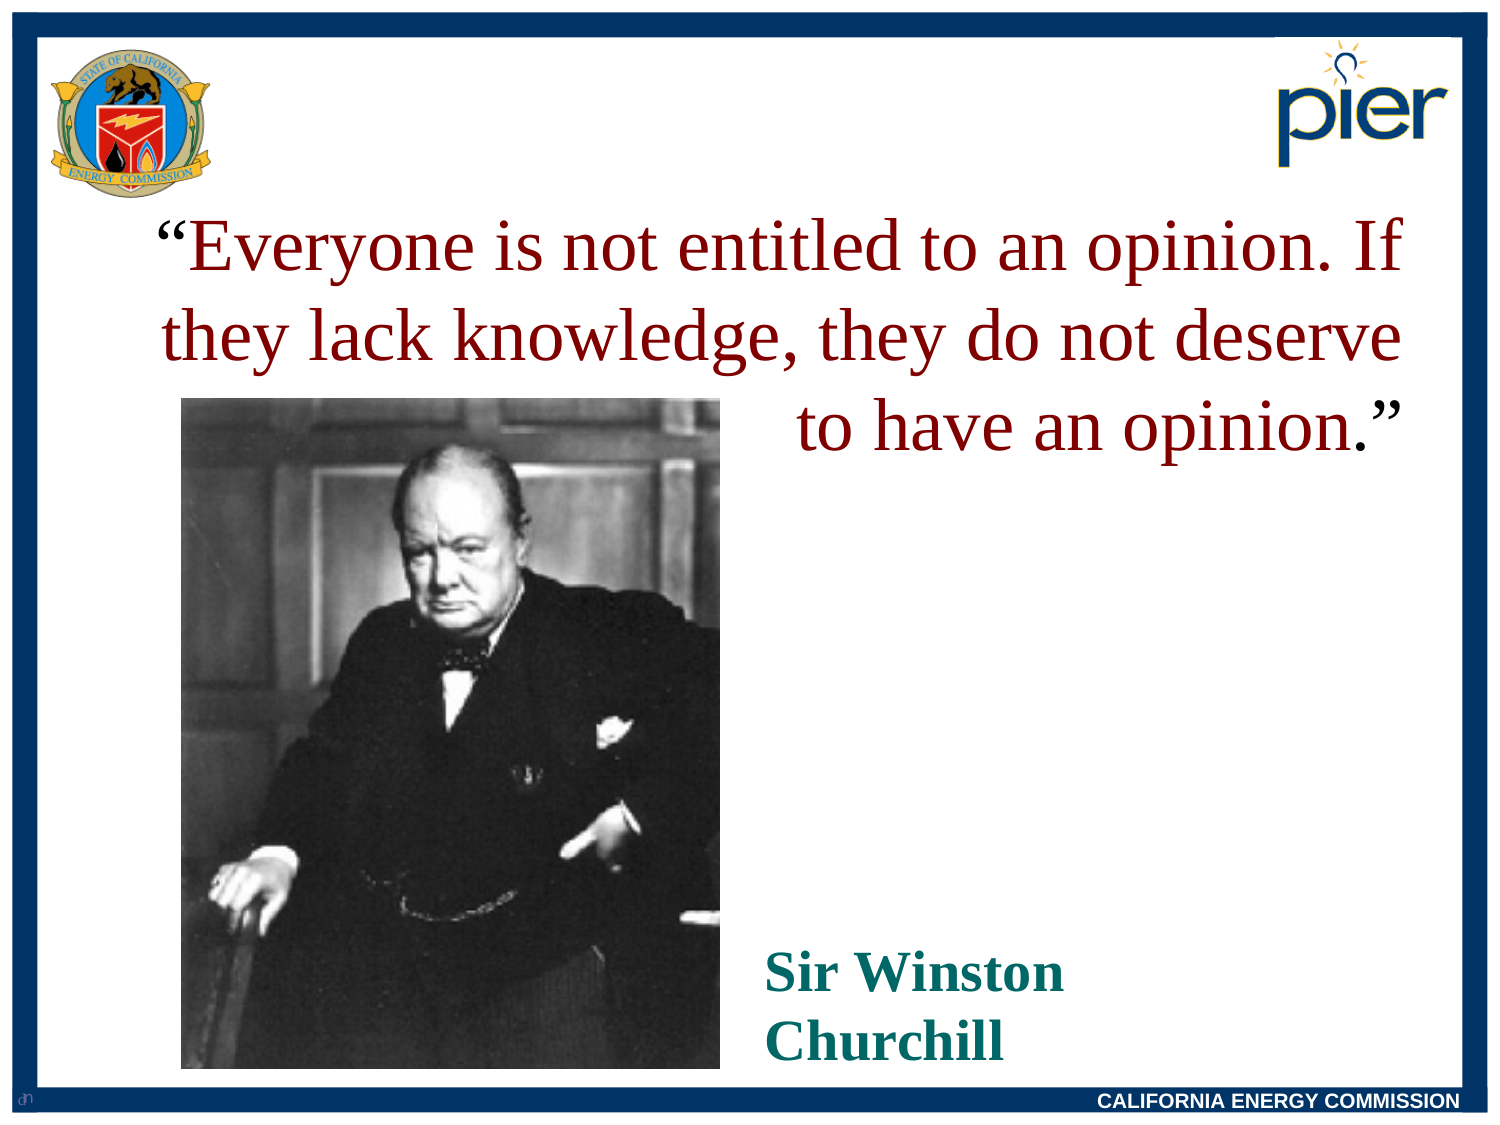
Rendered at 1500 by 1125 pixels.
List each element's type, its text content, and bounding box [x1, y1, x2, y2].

picture [1275, 37, 1451, 171]
text_box Sir Winston Churchill [750, 924, 1188, 1081]
picture [181, 398, 720, 1070]
text_box “Everyone is not entitled to an opinion. If they lack knowledge, they do not deserve to have an opinion.” [106, 187, 1419, 473]
picture [50, 49, 211, 198]
